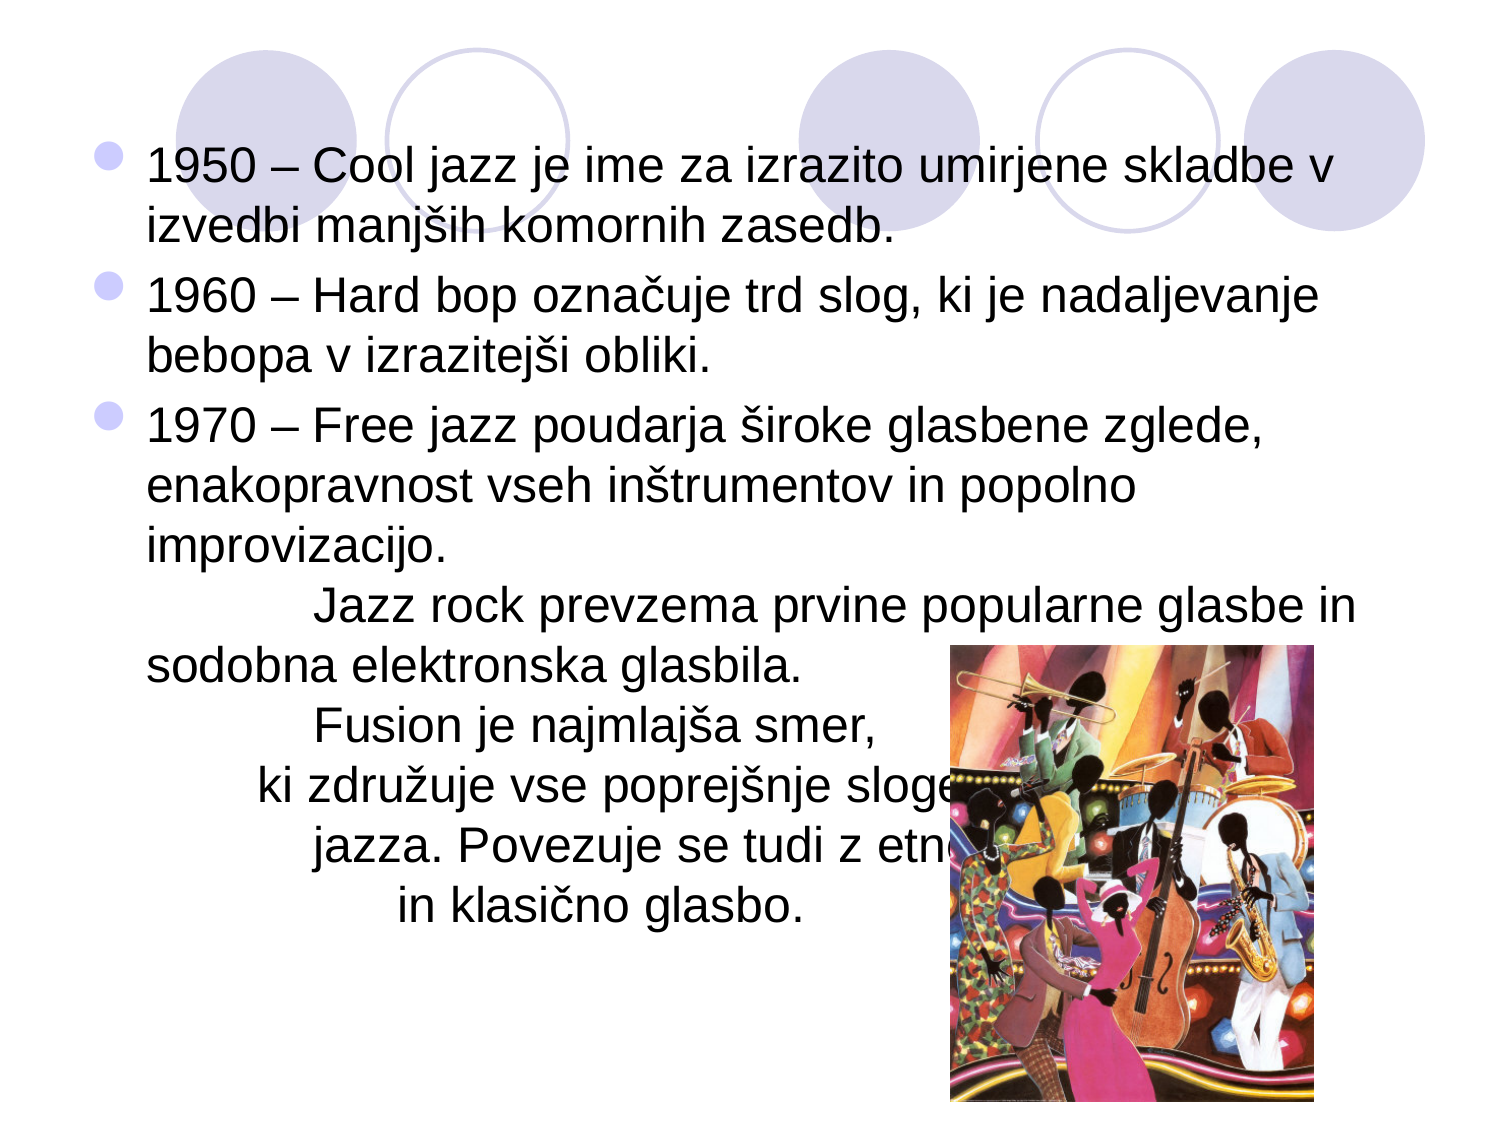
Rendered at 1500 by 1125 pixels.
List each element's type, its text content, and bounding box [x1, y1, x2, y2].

list 1950 – Cool jazz je ime za izrazito umirjene skladbe v izvedbi manjših komornih zasedb. 1960 – Hard bop označuje trd slog, ki je nadaljevanje bebopa v izrazitejši obliki. 1970 – Free jazz poudarja široke glasbene zglede, enakopravnost vseh inštrumentov in popolno improvizacijo. Jazz rock prevzema prvine popularne glasbe in sodobna elektronska glasbila. Fusion je najmlajša smer, ki združuje vse poprejšnje sloge jazza. Povezuje se tudi z etno in klasično glasbo. [75, 125, 1425, 1006]
picture [950, 645, 1314, 1102]
